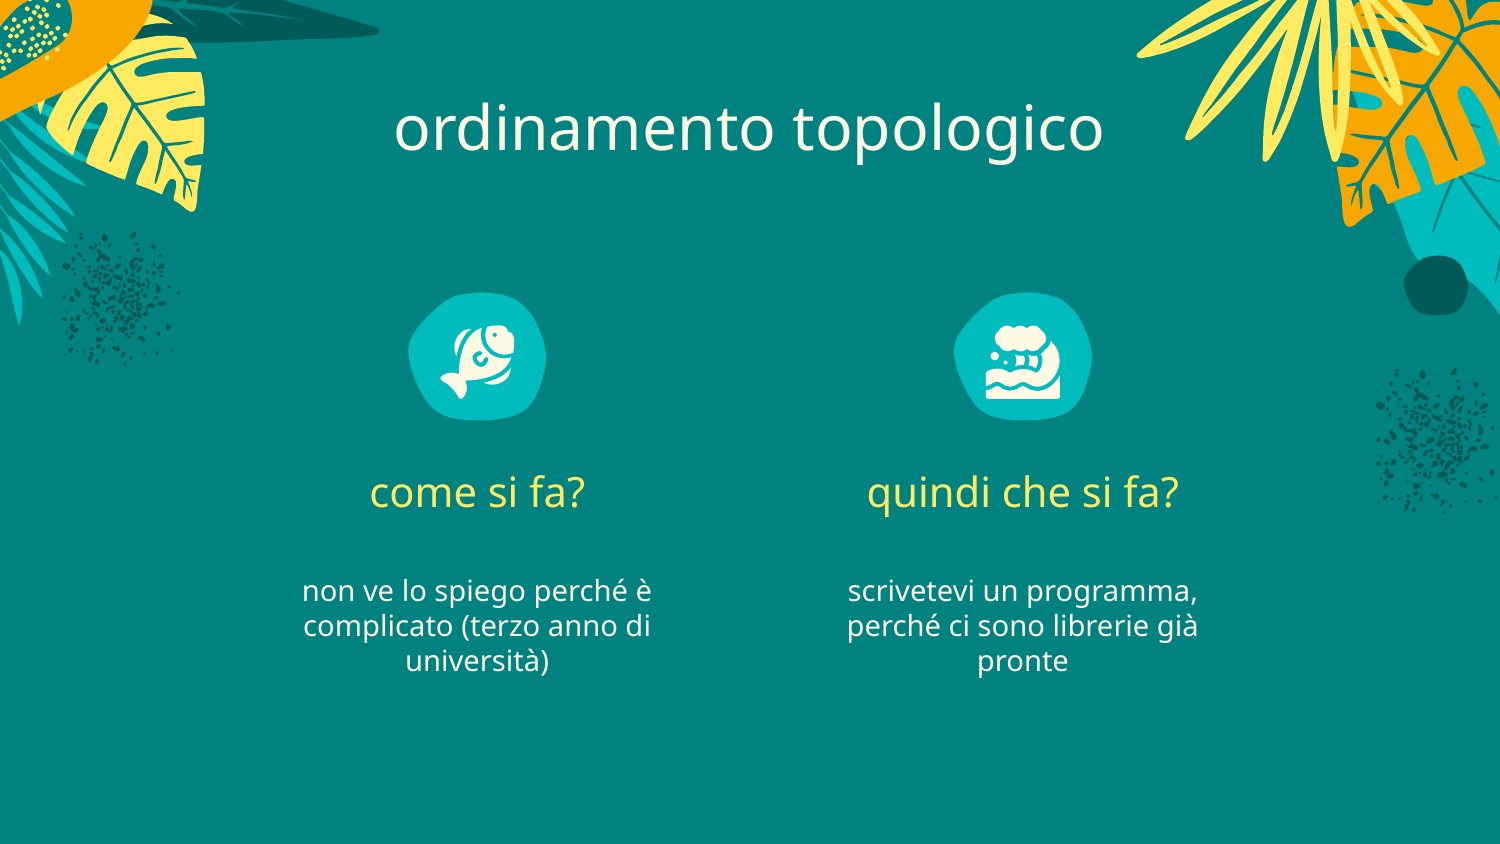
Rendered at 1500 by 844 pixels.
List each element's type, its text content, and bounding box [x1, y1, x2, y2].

text_box [408, 292, 547, 421]
picture [1307, 317, 1500, 575]
text_box scrivetevi un programma, perché ci sono librerie già pronte [797, 537, 1248, 713]
title ordinamento topologico [118, 72, 1382, 167]
text_box [954, 292, 1092, 421]
title quindi che si fa? [797, 444, 1248, 537]
title come si fa? [252, 444, 703, 537]
text_box non ve lo spiego perché è complicato (terzo anno di università) [252, 537, 703, 713]
picture [0, 184, 236, 422]
